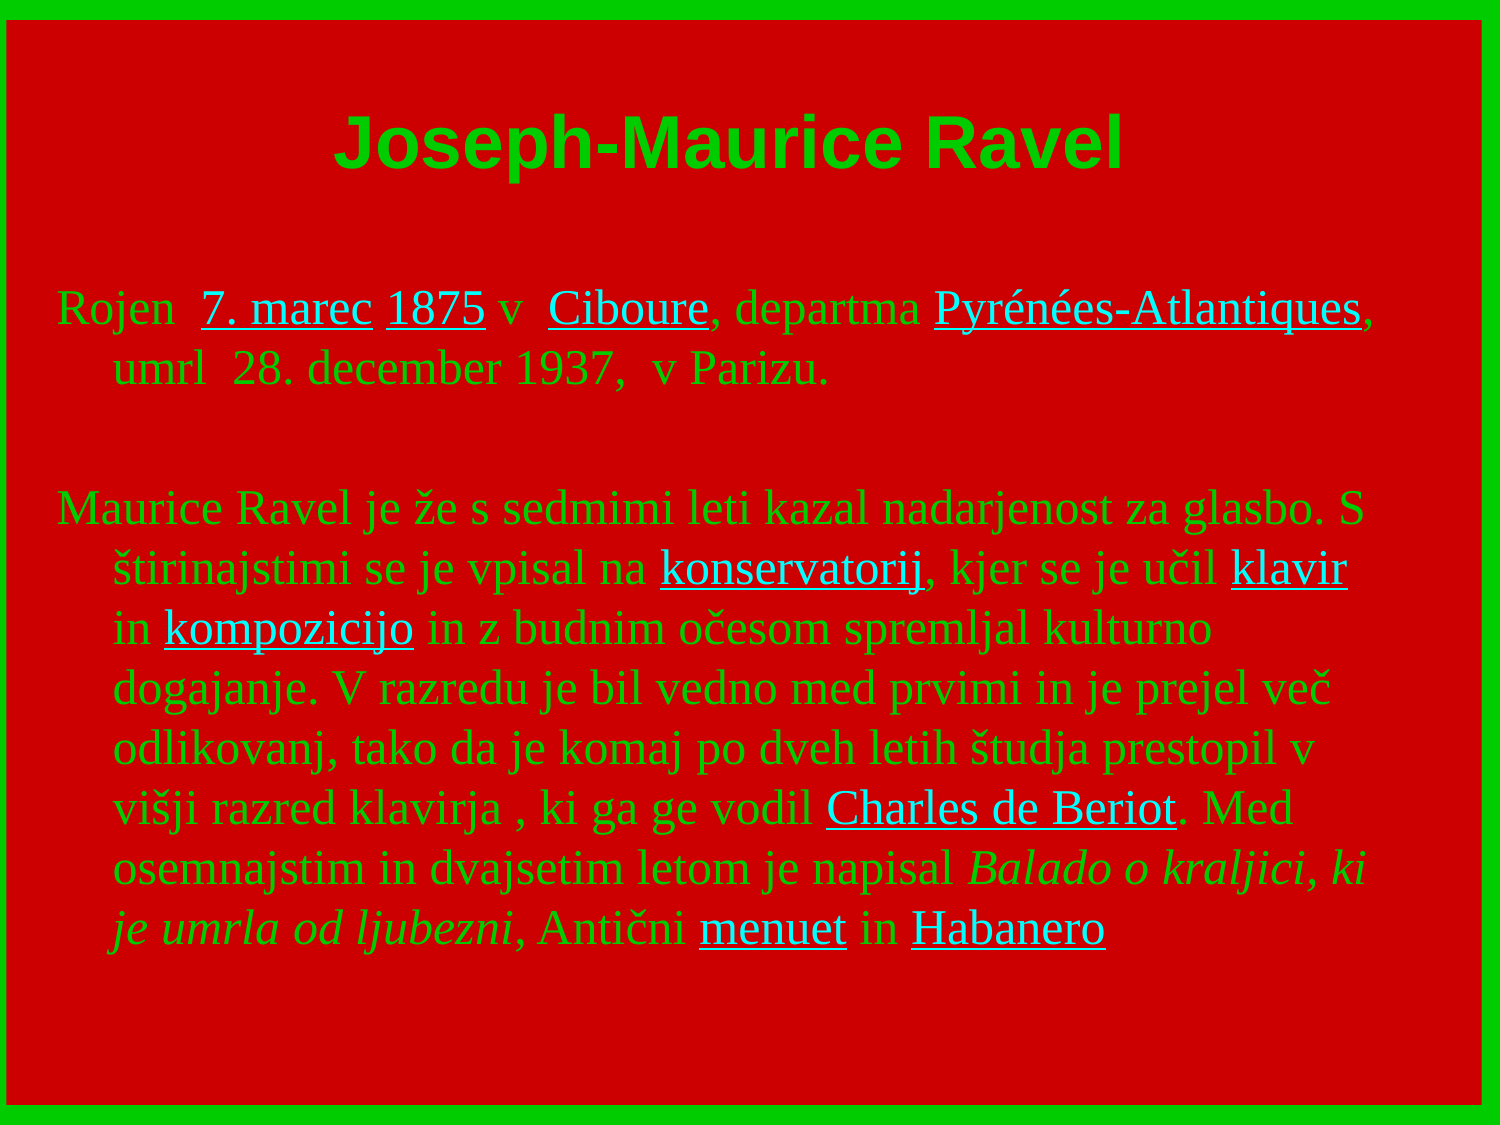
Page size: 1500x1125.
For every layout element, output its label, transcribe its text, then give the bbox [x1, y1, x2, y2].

title Joseph-Maurice Ravel, [75, 45, 1425, 233]
list Rojen 7. marec 1875 v Ciboure, departma Pyrénées-Atlantiques, umrl 28. december 1937, v Parizu. Maurice Ravel je že s sedmimi leti kazal nadarjenost za glasbo. S štirinajstimi se je vpisal na konservatorij, kjer se je učil klavir in kompozicijo in z budnim očesom spremljal kulturno dogajanje. V razredu je bil vedno med prvimi in je prejel več odlikovanj, tako da je komaj po dveh letih študja prestopil v višji razred klavirja , ki ga ge vodil Charles de Beriot. Med osemnajstim in dvajsetim letom je napisal Balado o kraljici, ki je umrla od ljubezni, Antični menuet in Habanero [41, 267, 1392, 1010]
